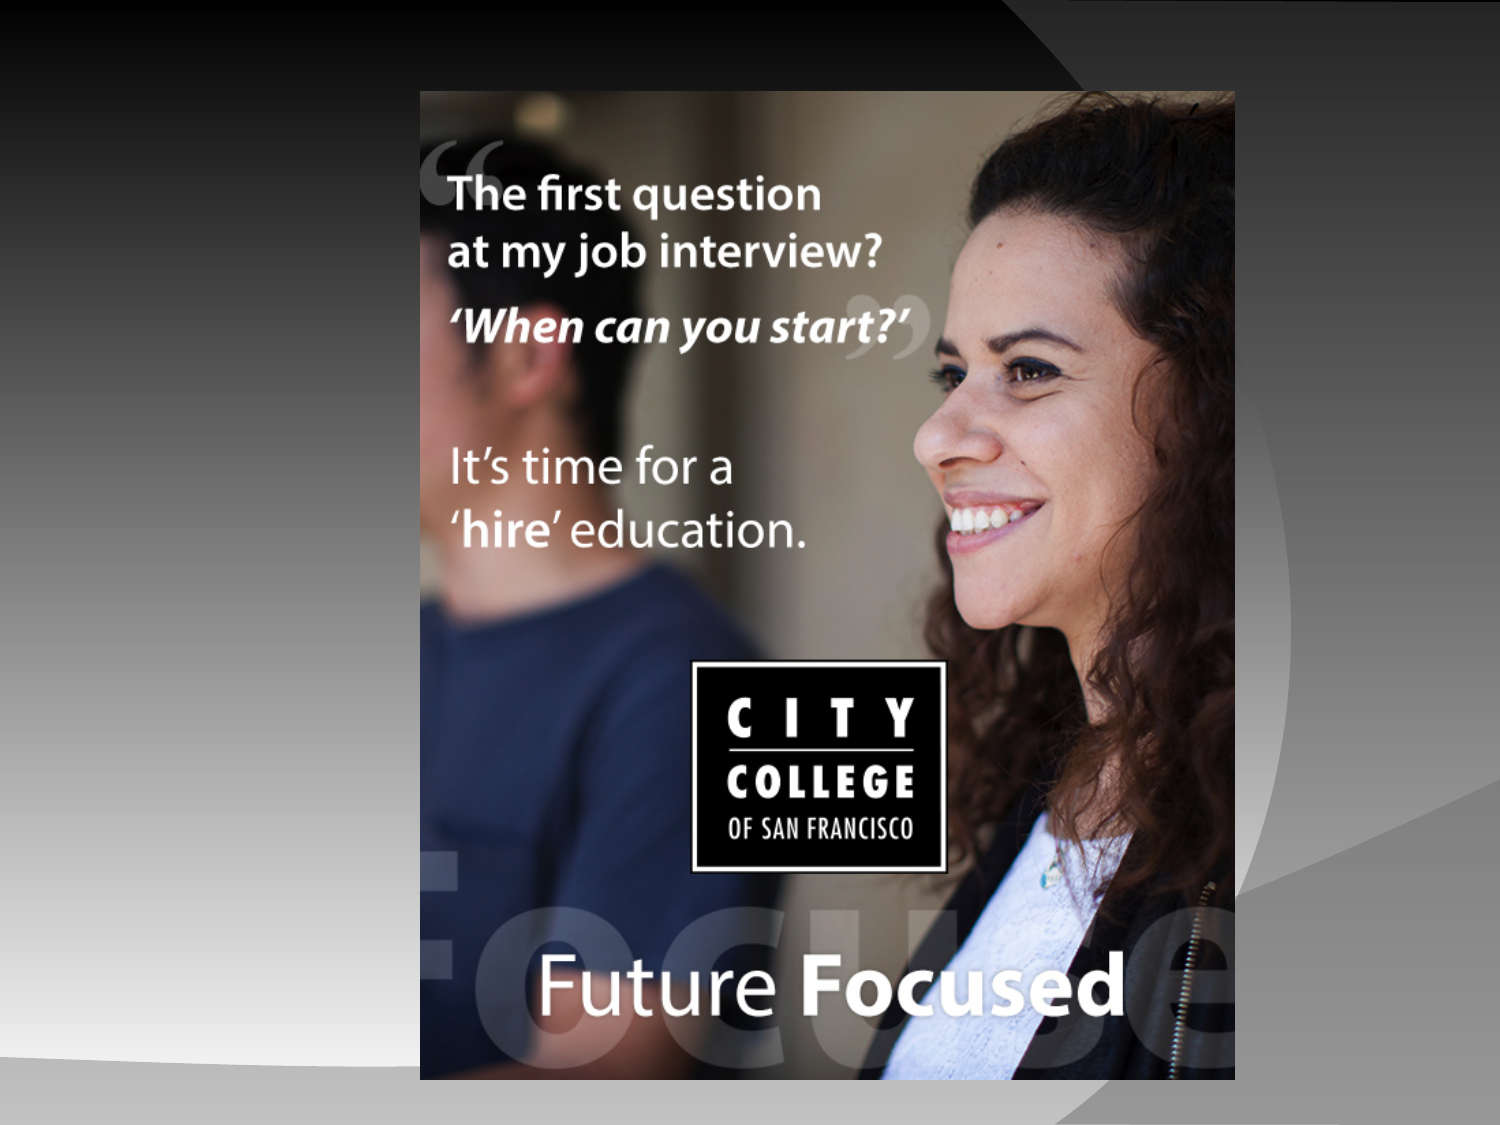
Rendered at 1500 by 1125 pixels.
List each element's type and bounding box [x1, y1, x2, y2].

picture [420, 91, 1235, 1081]
